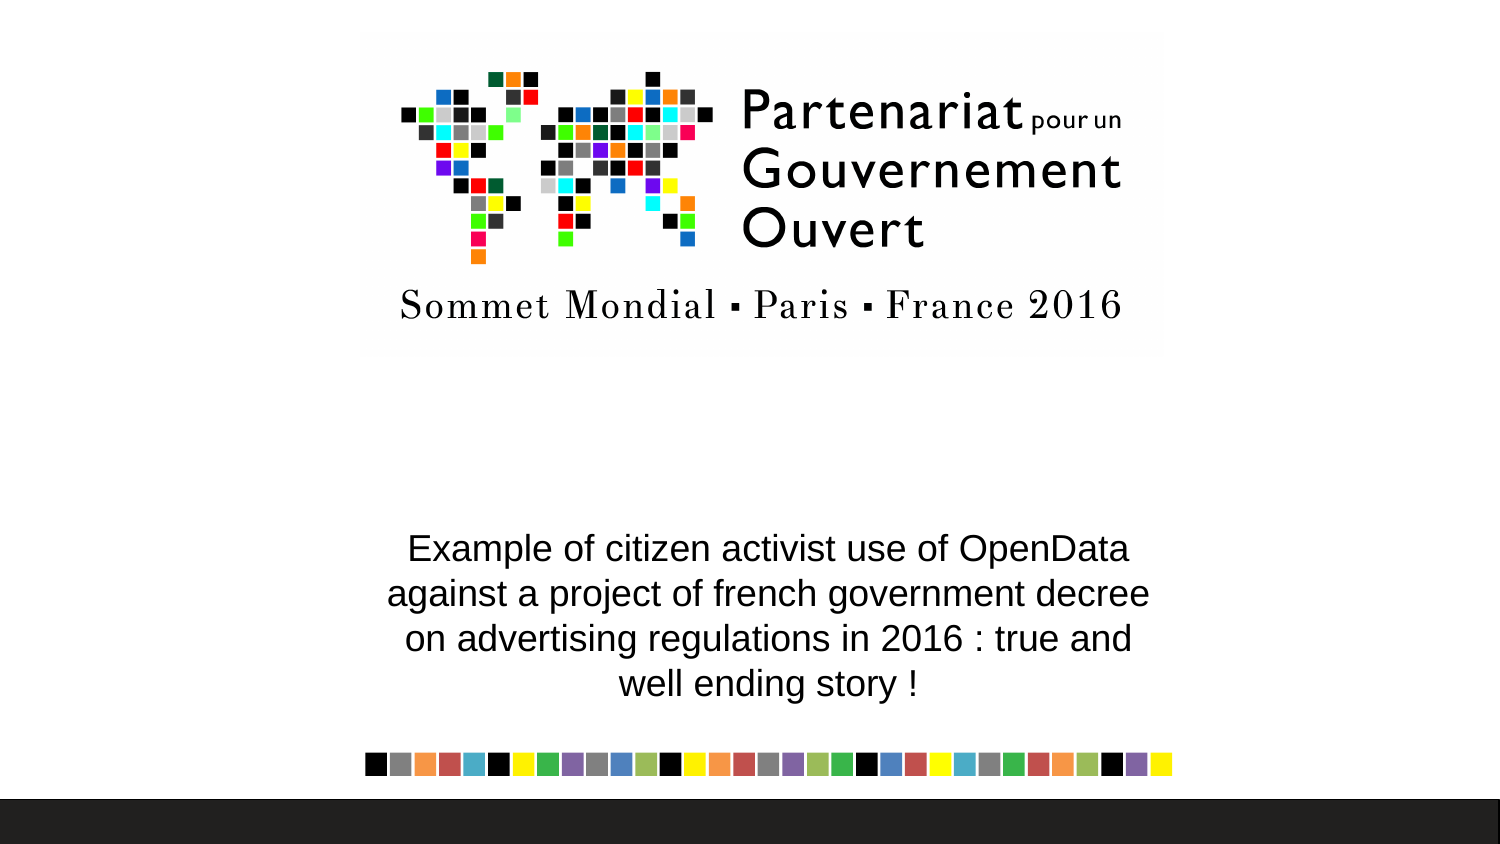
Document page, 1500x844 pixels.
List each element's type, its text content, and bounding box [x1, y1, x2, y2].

text_box Example of citizen activist use of OpenData against a project of french government decree on advertising regulations in 2016 : true and well ending story ! [365, 389, 1173, 795]
picture [360, 32, 1164, 357]
